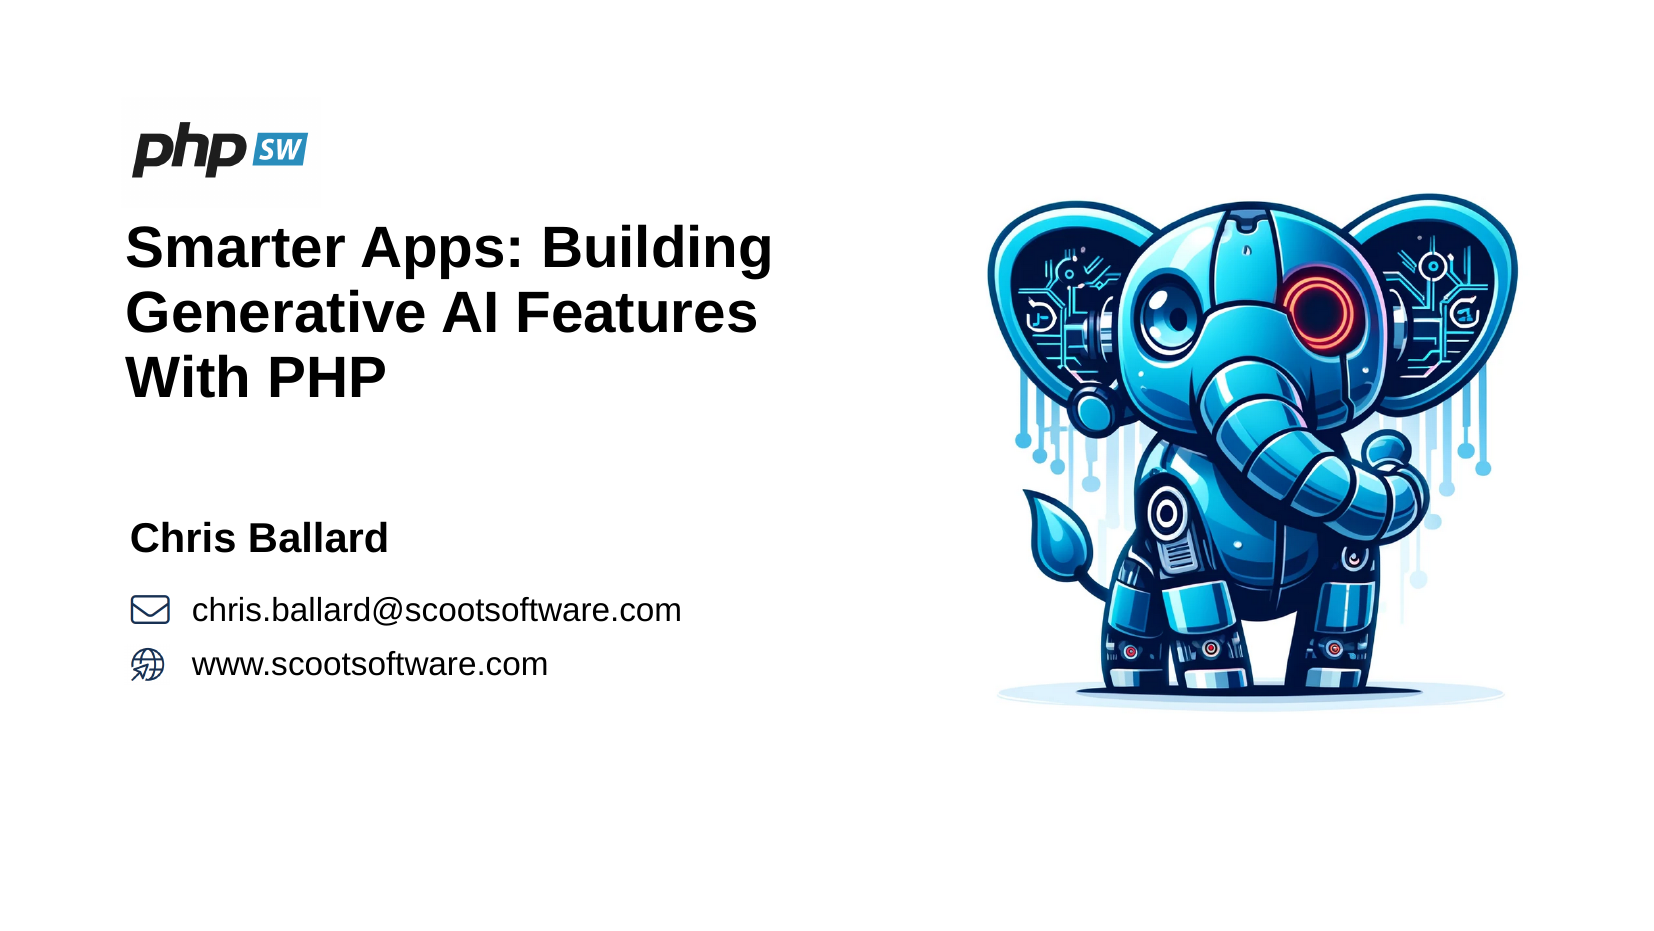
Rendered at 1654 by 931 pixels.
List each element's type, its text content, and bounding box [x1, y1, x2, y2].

picture [963, 177, 1536, 729]
text_box chris.ballard@scootsoftware.com [177, 584, 699, 637]
text_box Chris Ballard [115, 507, 405, 570]
picture [121, 97, 321, 208]
picture [124, 644, 170, 686]
text_box www.scootsoftware.com [177, 637, 565, 690]
text_box Smarter Apps: Building Generative AI Features With PHP [111, 207, 923, 418]
picture [123, 590, 178, 630]
